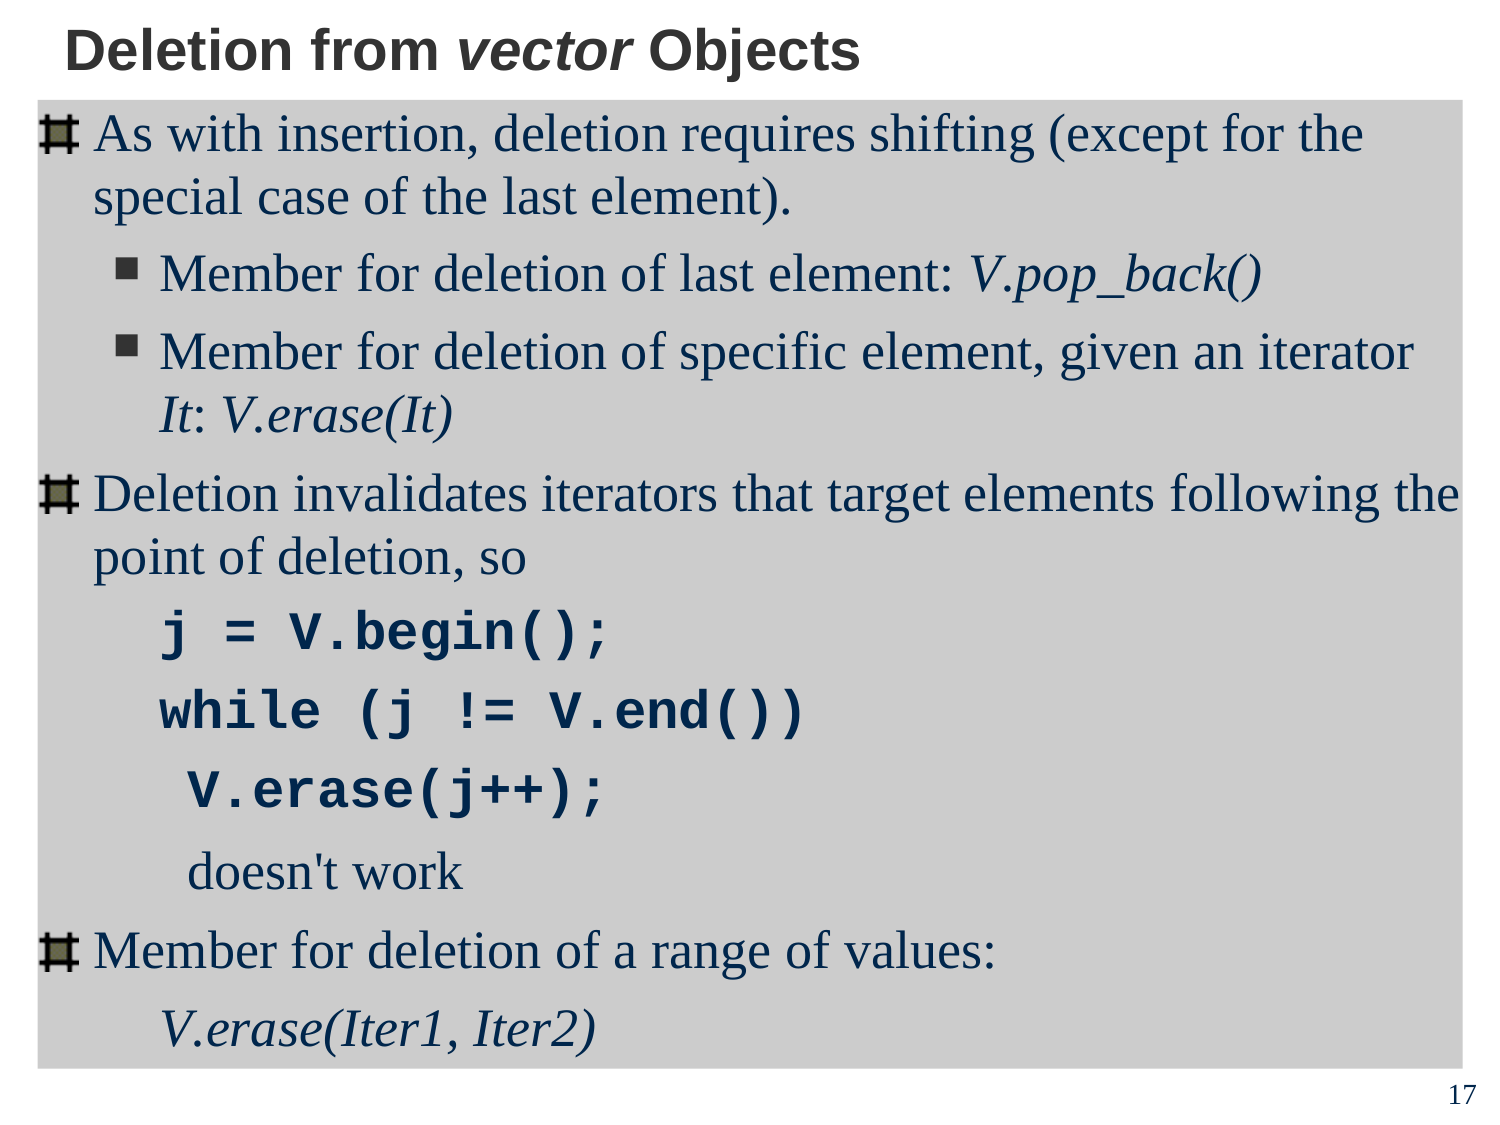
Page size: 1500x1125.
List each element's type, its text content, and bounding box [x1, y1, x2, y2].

title Deletion from vector Objects [50, 0, 1450, 91]
list As with insertion, deletion requires shifting (except for the special case of the last element). Member for deletion of last element: V.pop_back() Member for deletion of specific element, given an iterator It: V.erase(It) Deletion invalidates iterators that target elements following the point of deletion, so j = V.begin(); while (j != V.end()) V.erase(j++); doesn't work Member for deletion of a range of values: V.erase(Iter1, Iter2) [37, 99, 1463, 1069]
